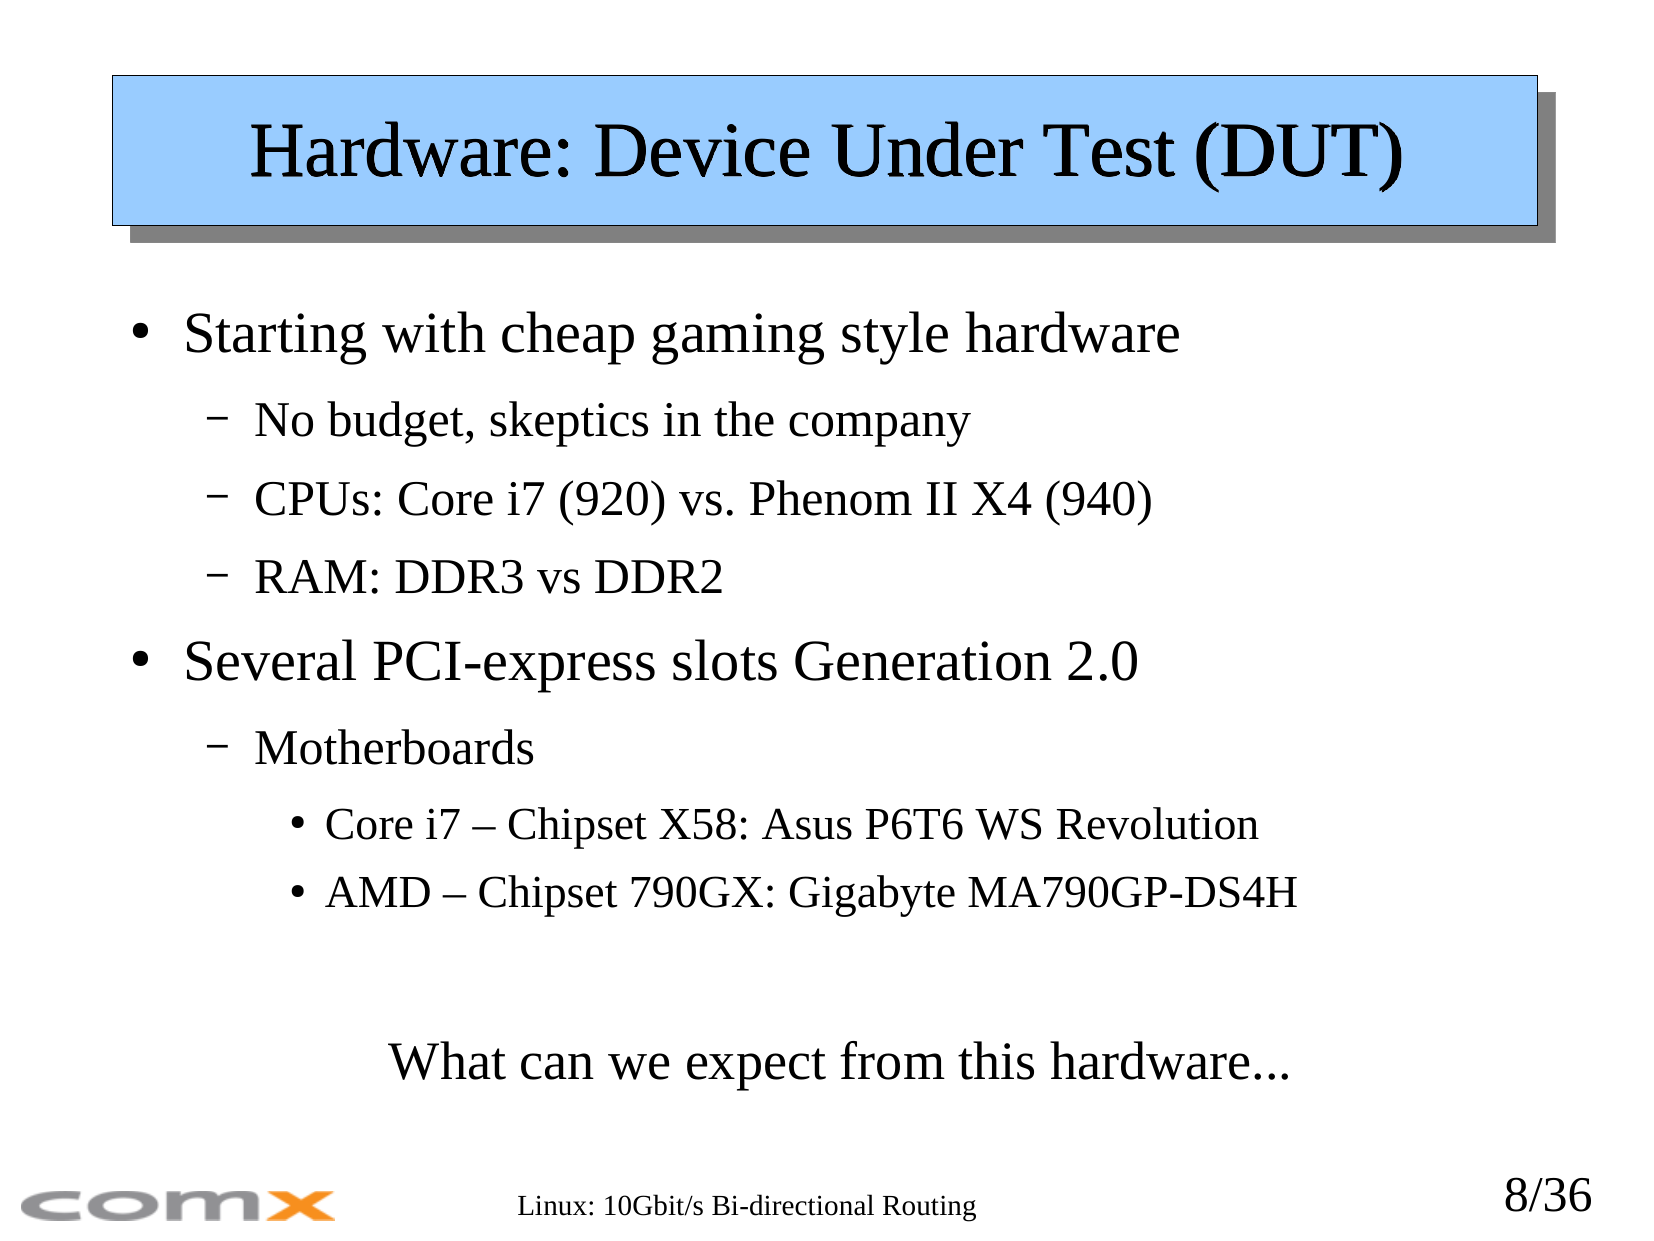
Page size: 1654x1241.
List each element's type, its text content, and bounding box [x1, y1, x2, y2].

title Hardware: Device Under Test (DUT) [116, 90, 1538, 211]
list Starting with cheap gaming style hardware No budget, skeptics in the company CPUs: Core i7 (920) vs. Phenom II X4 (940) RAM: DDR3 vs DDR2 Several PCI-express slots Generation 2.0 Motherboards Core i7 – Chipset X58: Asus P6T6 WS Revolution AMD – Chipset 790GX: Gigabyte MA790GP-DS4H What can we expect from this hardware... [112, 300, 1538, 1092]
picture [21, 1191, 335, 1221]
